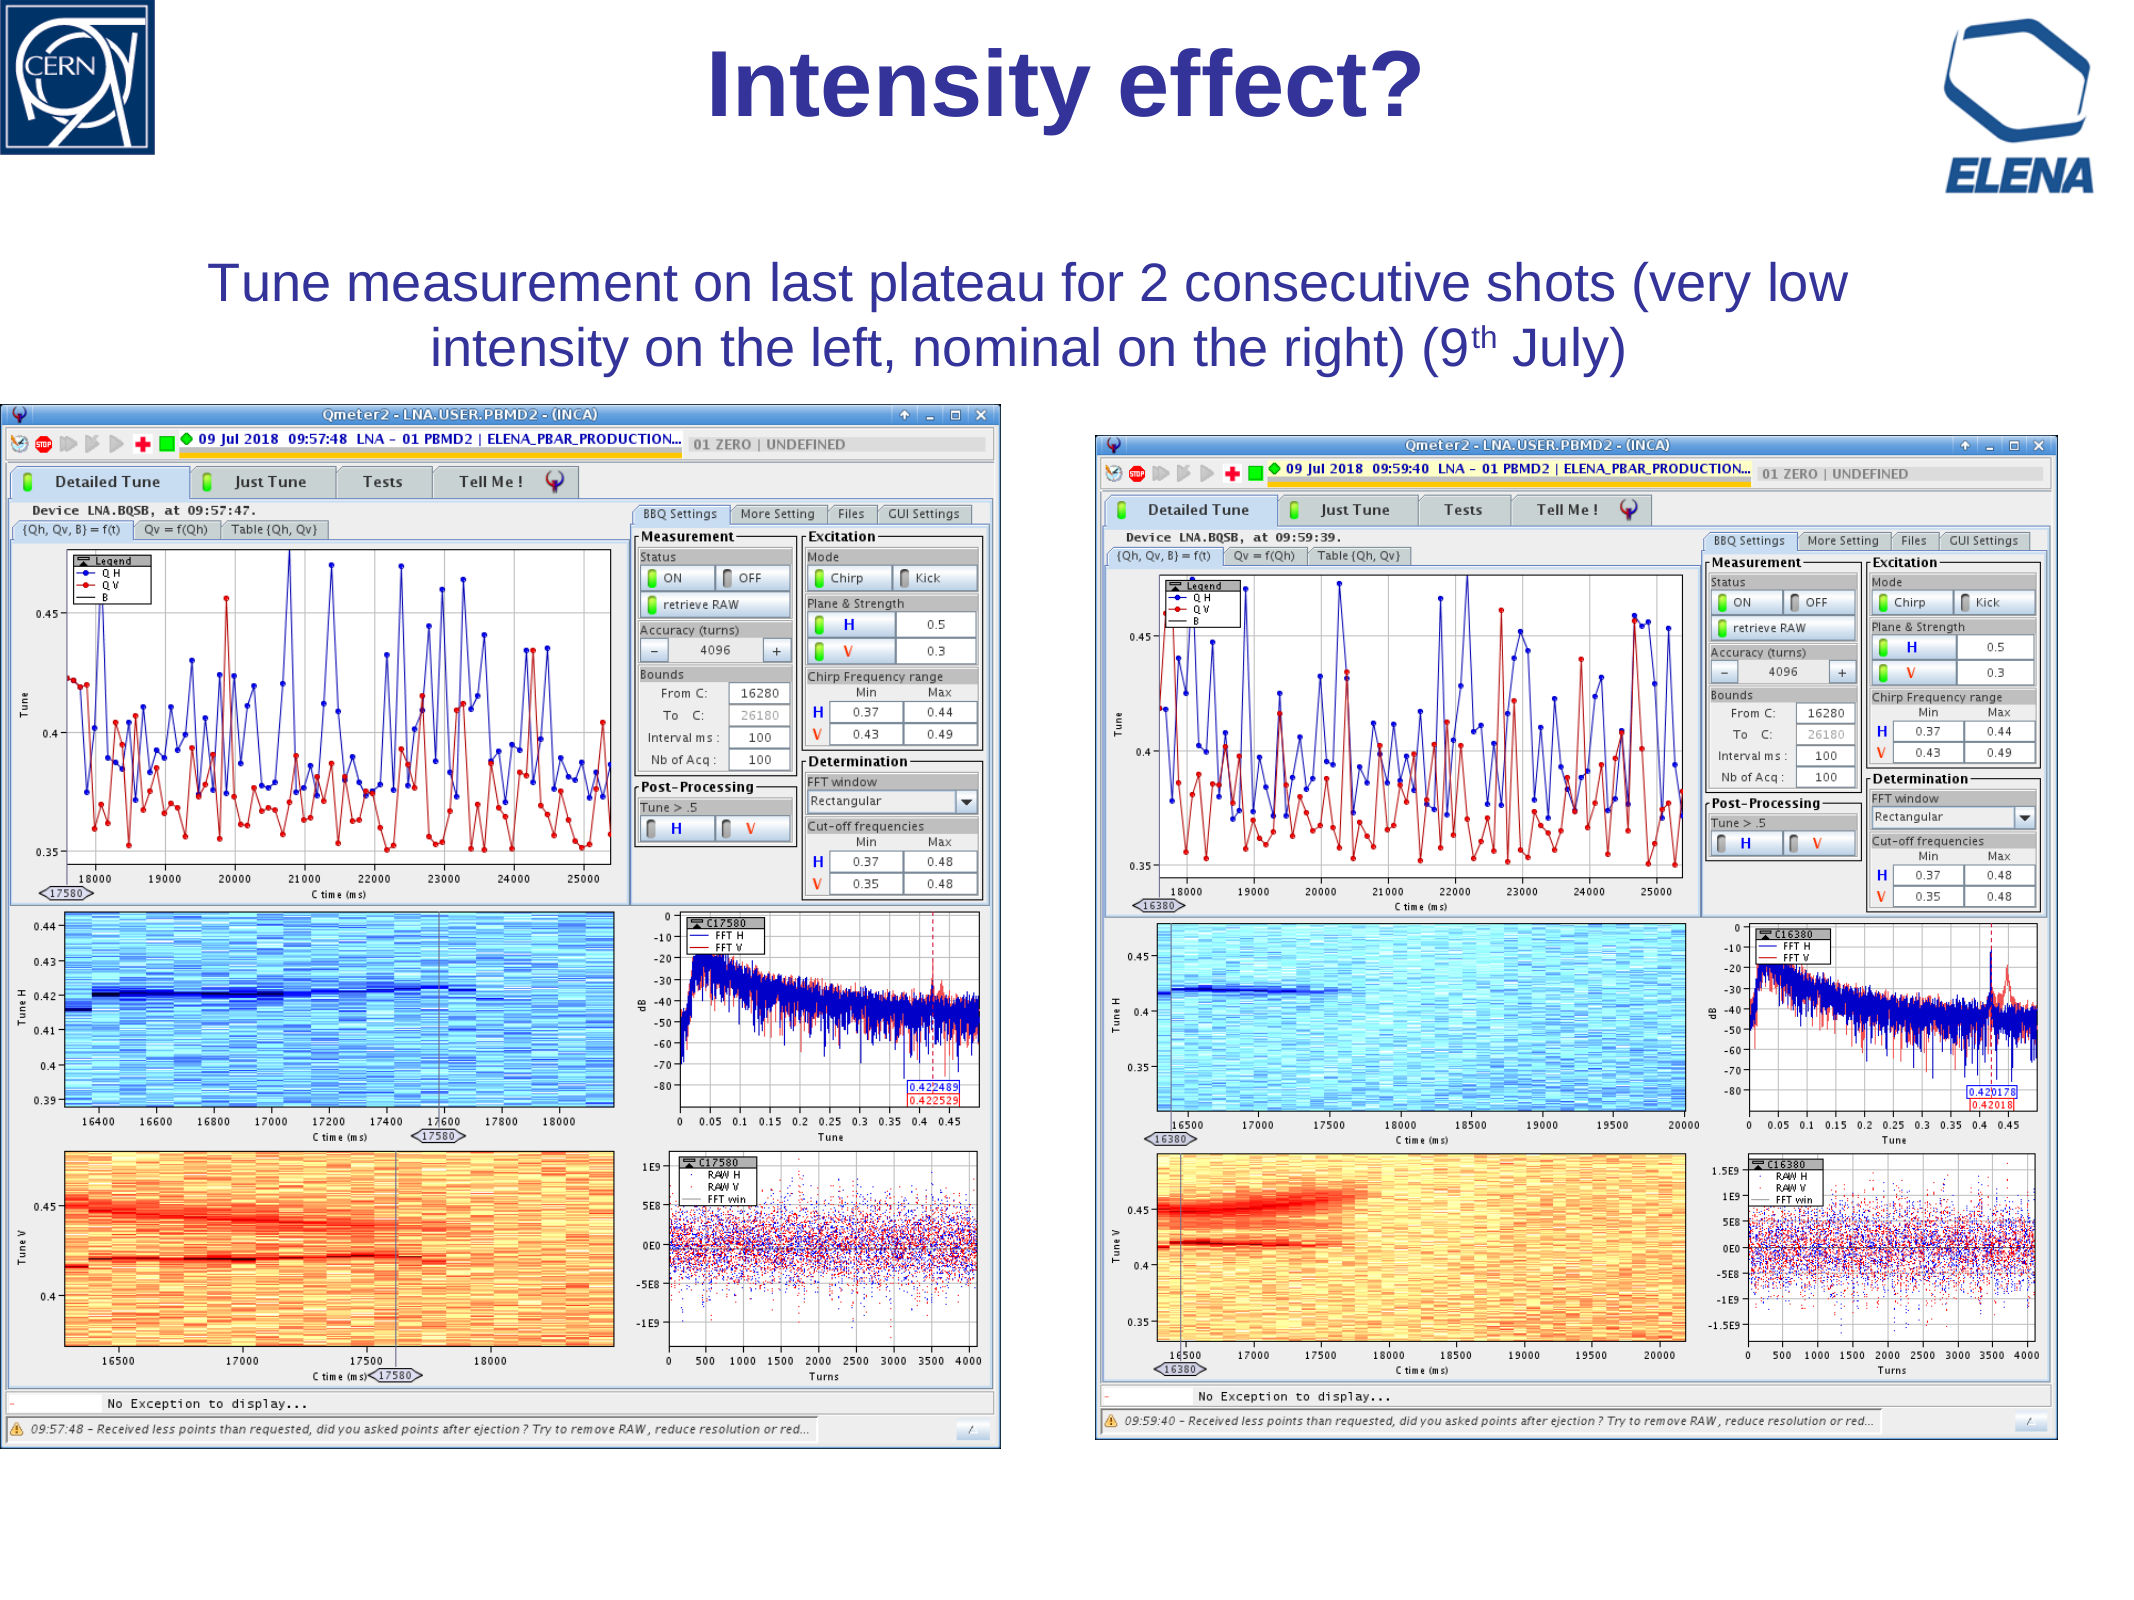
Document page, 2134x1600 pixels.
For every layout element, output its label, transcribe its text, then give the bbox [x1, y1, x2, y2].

picture [1924, 10, 2117, 206]
title Intensity effect? [208, 6, 1924, 152]
picture [1095, 435, 2058, 1441]
picture [0, 404, 1001, 1449]
picture [0, 0, 155, 155]
text_box Tune measurement on last plateau for 2 consecutive shots (very low intensity on the left, nominal on the right) (9th July) [138, 240, 1921, 385]
